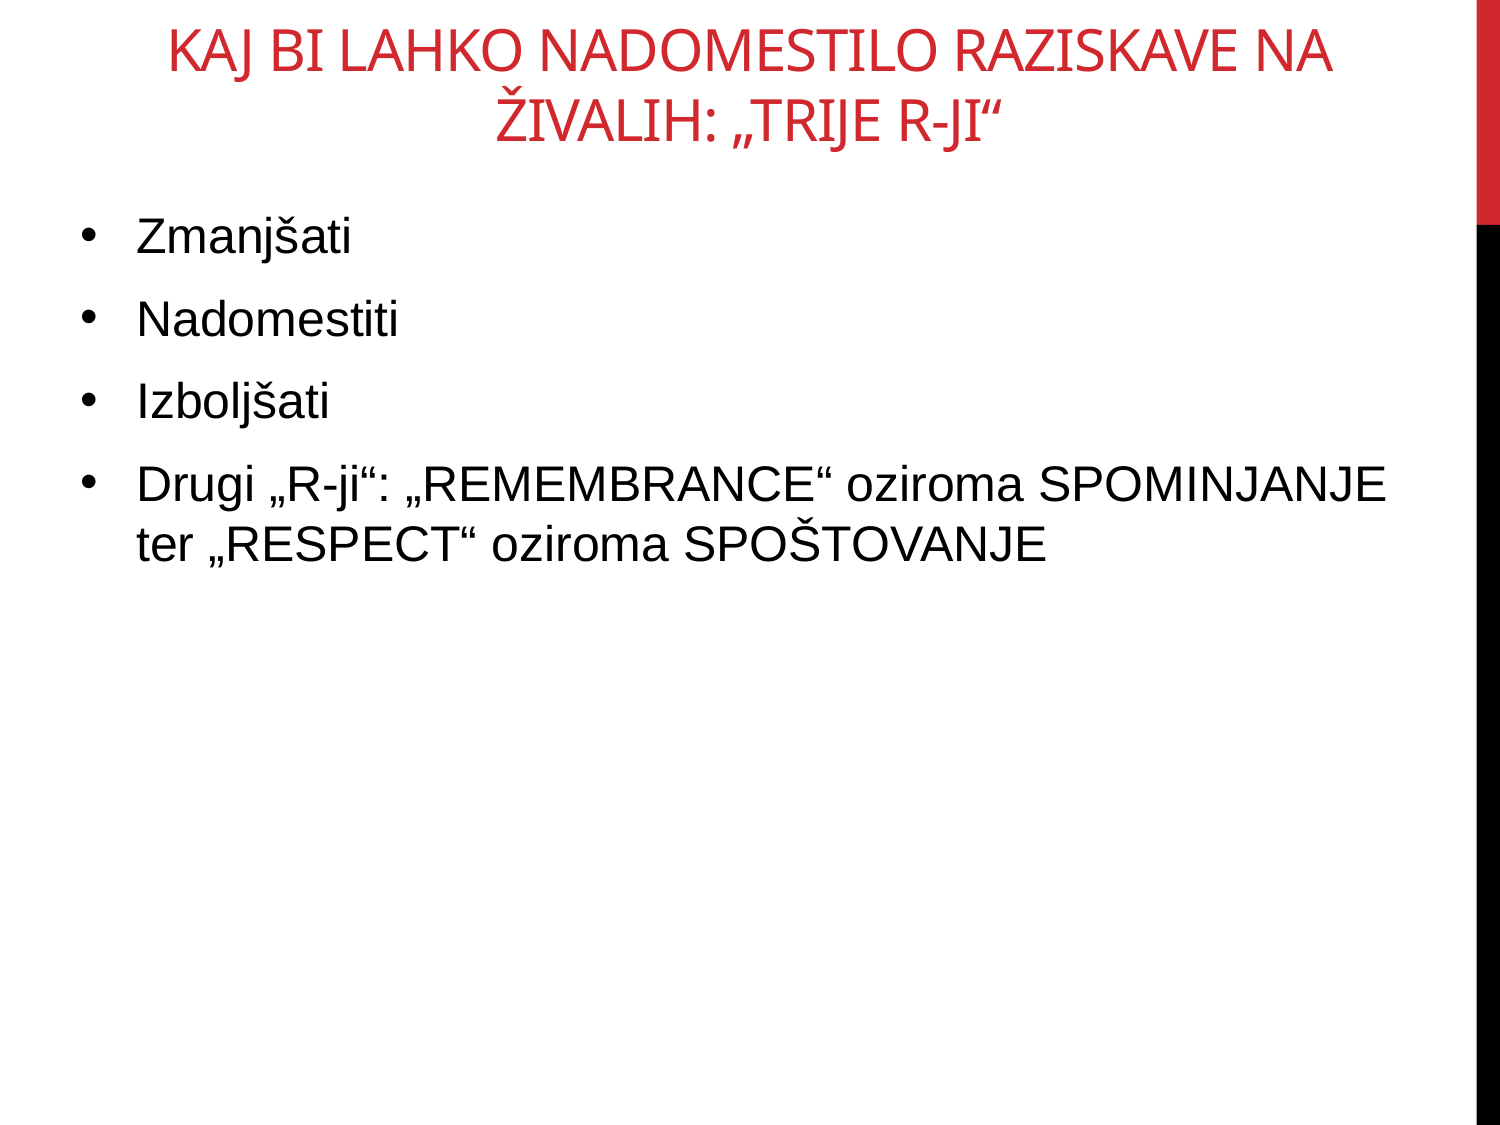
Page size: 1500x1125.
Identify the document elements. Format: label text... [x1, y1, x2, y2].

list Zmanjšati Nadomestiti Izboljšati Drugi „R-ji“: „REMEMBRANCE“ oziroma SPOMINJANJE ter „RESPECT“ oziroma SPOŠTOVANJE [64, 196, 1424, 1005]
title Kaj bi lahko nadomestilo raziskave na živalih: „trije R-ji“ [75, 25, 1424, 161]
